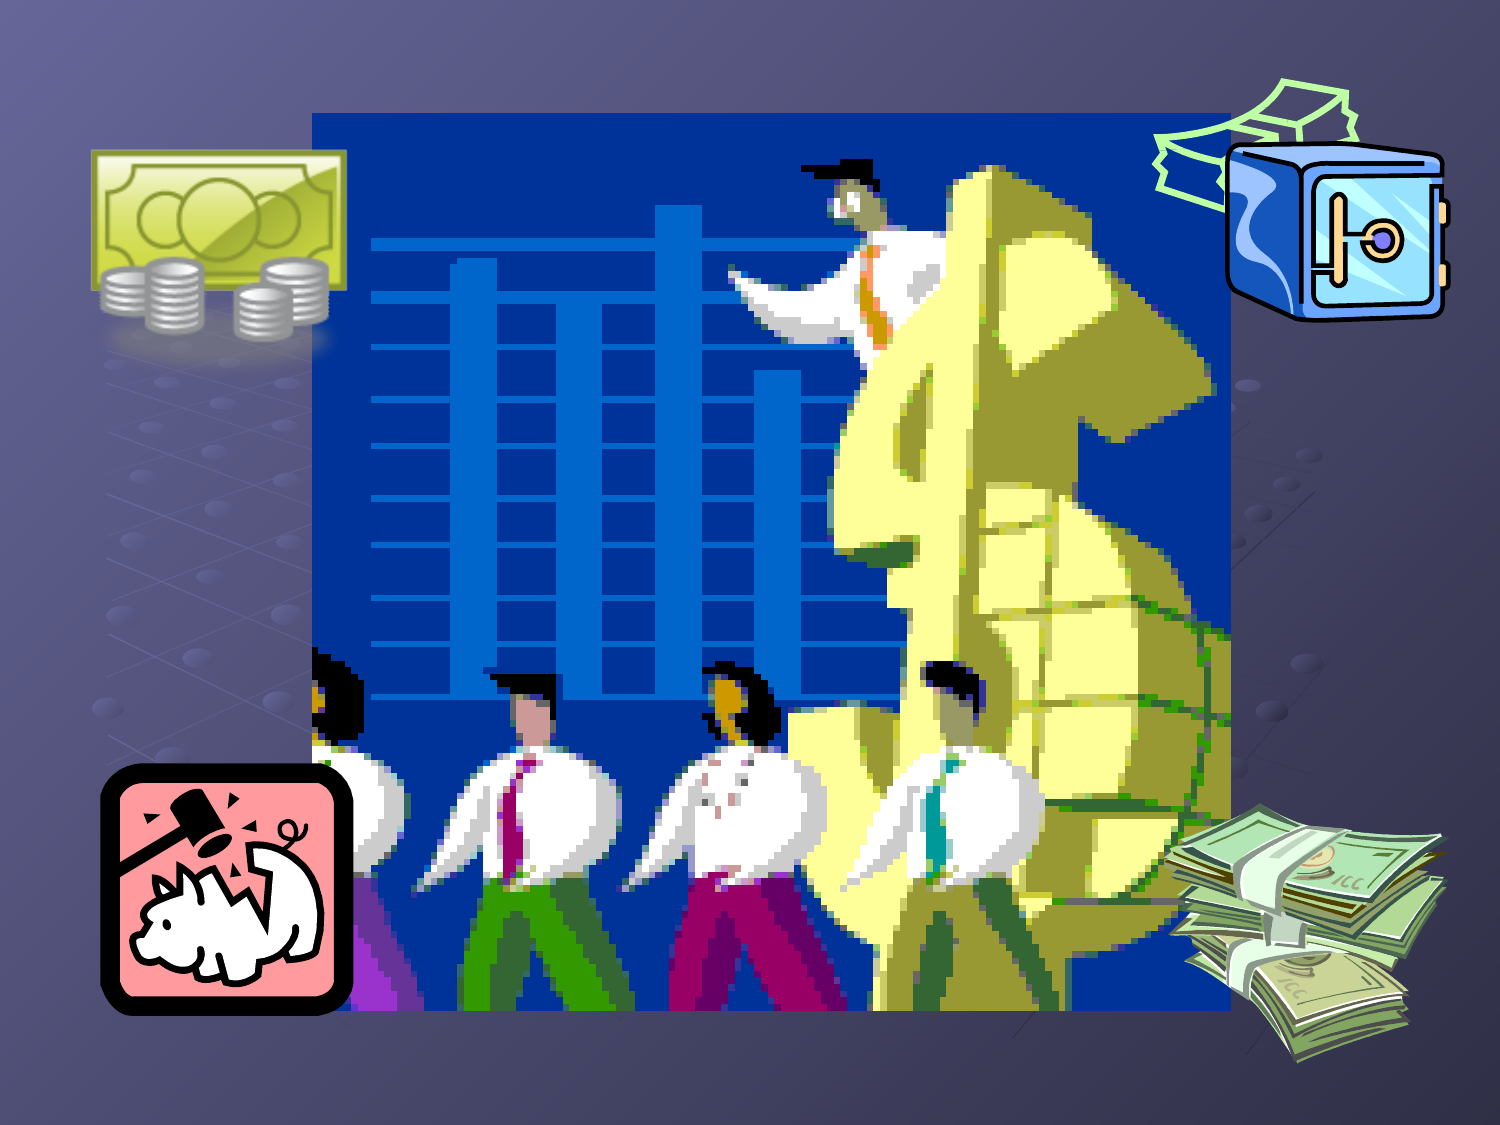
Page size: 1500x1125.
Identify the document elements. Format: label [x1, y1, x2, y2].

picture [76, 78, 1455, 1068]
